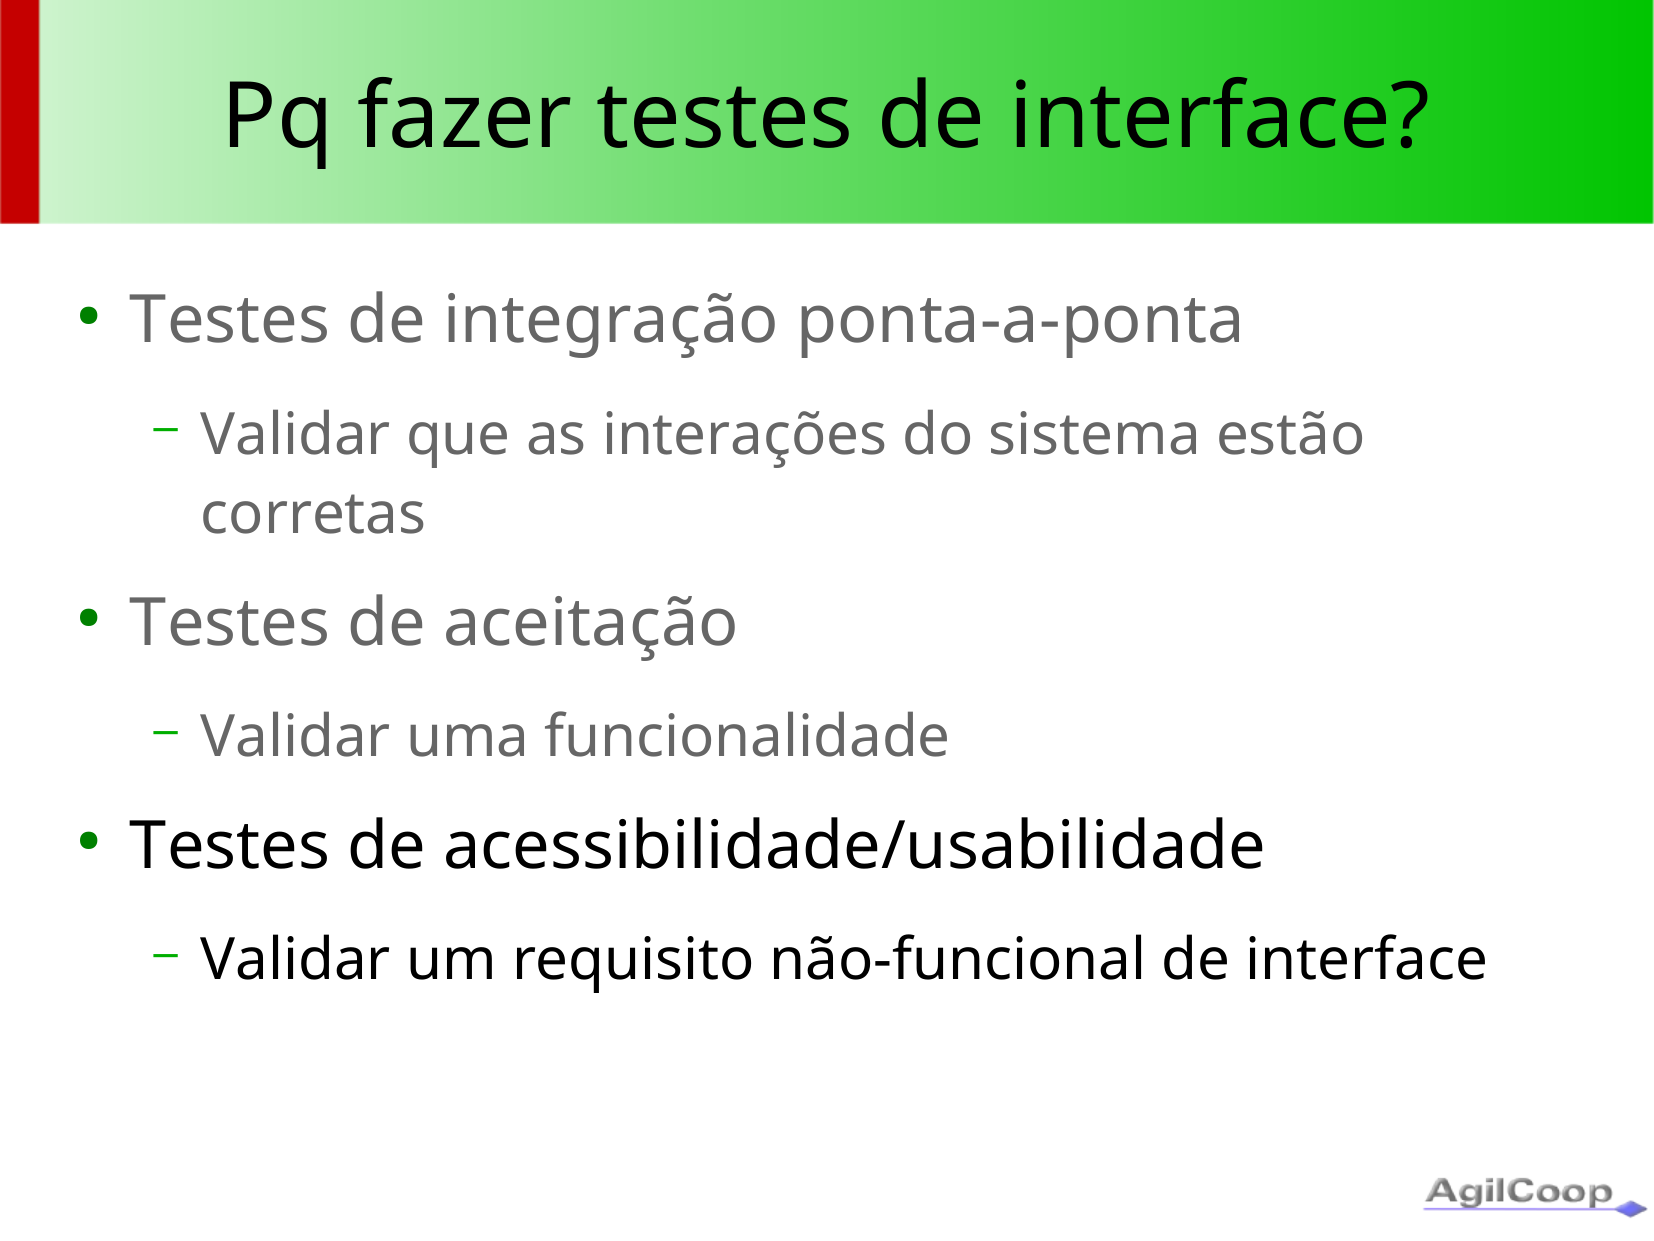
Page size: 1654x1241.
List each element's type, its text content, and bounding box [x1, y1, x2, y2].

title Pq fazer testes de interface? [82, 8, 1571, 216]
picture [0, 0, 1654, 1241]
list Testes de integração ponta-a-ponta Validar que as interações do sistema estão corretas Testes de aceitação Validar uma funcionalidade Testes de acessibilidade/usabilidade Validar um requisito não-funcional de interface [59, 271, 1607, 1108]
